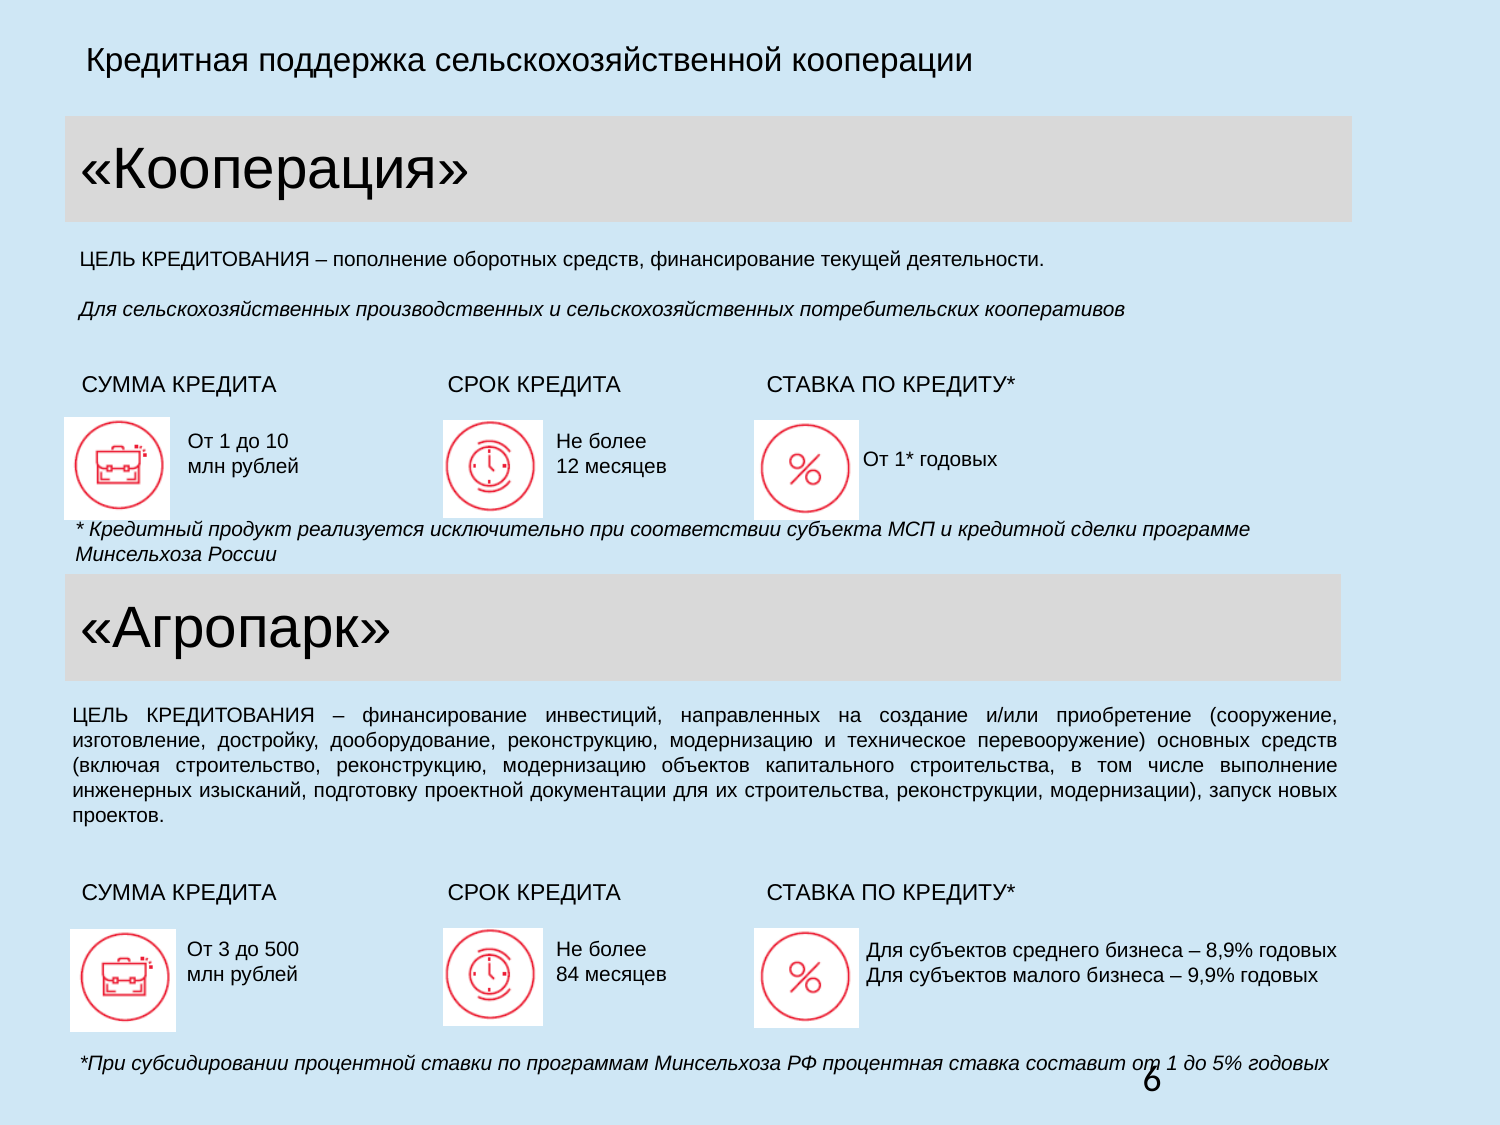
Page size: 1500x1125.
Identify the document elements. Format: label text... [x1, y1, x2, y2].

text_box СРОК КРЕДИТА [432, 361, 637, 404]
text_box ЦЕЛЬ КРЕДИТОВАНИЯ – пополнение оборотных средств, финансирование текущей деятельности. Для сельскохозяйственных производственных и сельскохозяйственных потребительских кооперативов [64, 238, 1376, 329]
text_box СТАВКА ПО КРЕДИТУ* [751, 869, 1031, 912]
text_box СРОК КРЕДИТА [432, 869, 637, 912]
text_box СУММА КРЕДИТА [66, 869, 292, 912]
text_box ЦЕЛЬ КРЕДИТОВАНИЯ – финансирование инвестиций, направленных на создание и/или приобретение (сооружение, изготовление, достройку, дооборудование, реконструкцию, модернизацию и техническое перевооружение) основных средств (включая строительство, реконструкцию, модернизацию объектов капитального строительства, в том числе выполнение инженерных изысканий, подготовку проектной документации для их строительства, реконструкции, модернизации), запуск новых проектов. [57, 694, 1353, 835]
picture [443, 928, 543, 1026]
text_box Не более 84 месяцев [541, 928, 682, 994]
picture [64, 417, 170, 508]
table_header «Кооперация» [65, 116, 1352, 222]
table_header «Агропарк» [65, 574, 1341, 681]
text_box *При субсидировании процентной ставки по программам Минсельхоза РФ процентная ставка составит от 1 до 5% годовых [64, 1041, 1392, 1082]
text_box Не более 12 месяцев [541, 420, 682, 486]
text_box От 1 до 10 млн рублей [172, 420, 314, 486]
text_box От 1* годовых [848, 437, 1013, 503]
text_box * Кредитный продукт реализуется исключительно при соответствии субъекта МСП и кредитной сделки программе Минсельхоза России [60, 508, 1388, 574]
picture [443, 420, 543, 508]
text_box СТАВКА ПО КРЕДИТУ* [751, 361, 1031, 404]
text_box СУММА КРЕДИТА [66, 361, 292, 404]
text_box Для субъектов среднего бизнеса – 8,9% годовых Для субъектов малого бизнеса – 9,9% годовых [851, 928, 1352, 994]
picture [754, 420, 859, 508]
text_box От 3 до 500 млн рублей [172, 928, 315, 994]
slide_number <номер> [1128, 1046, 1478, 1107]
text_box Кредитная поддержка сельскохозяйственной кооперации [71, 30, 990, 86]
picture [754, 928, 859, 1028]
picture [70, 929, 176, 1032]
